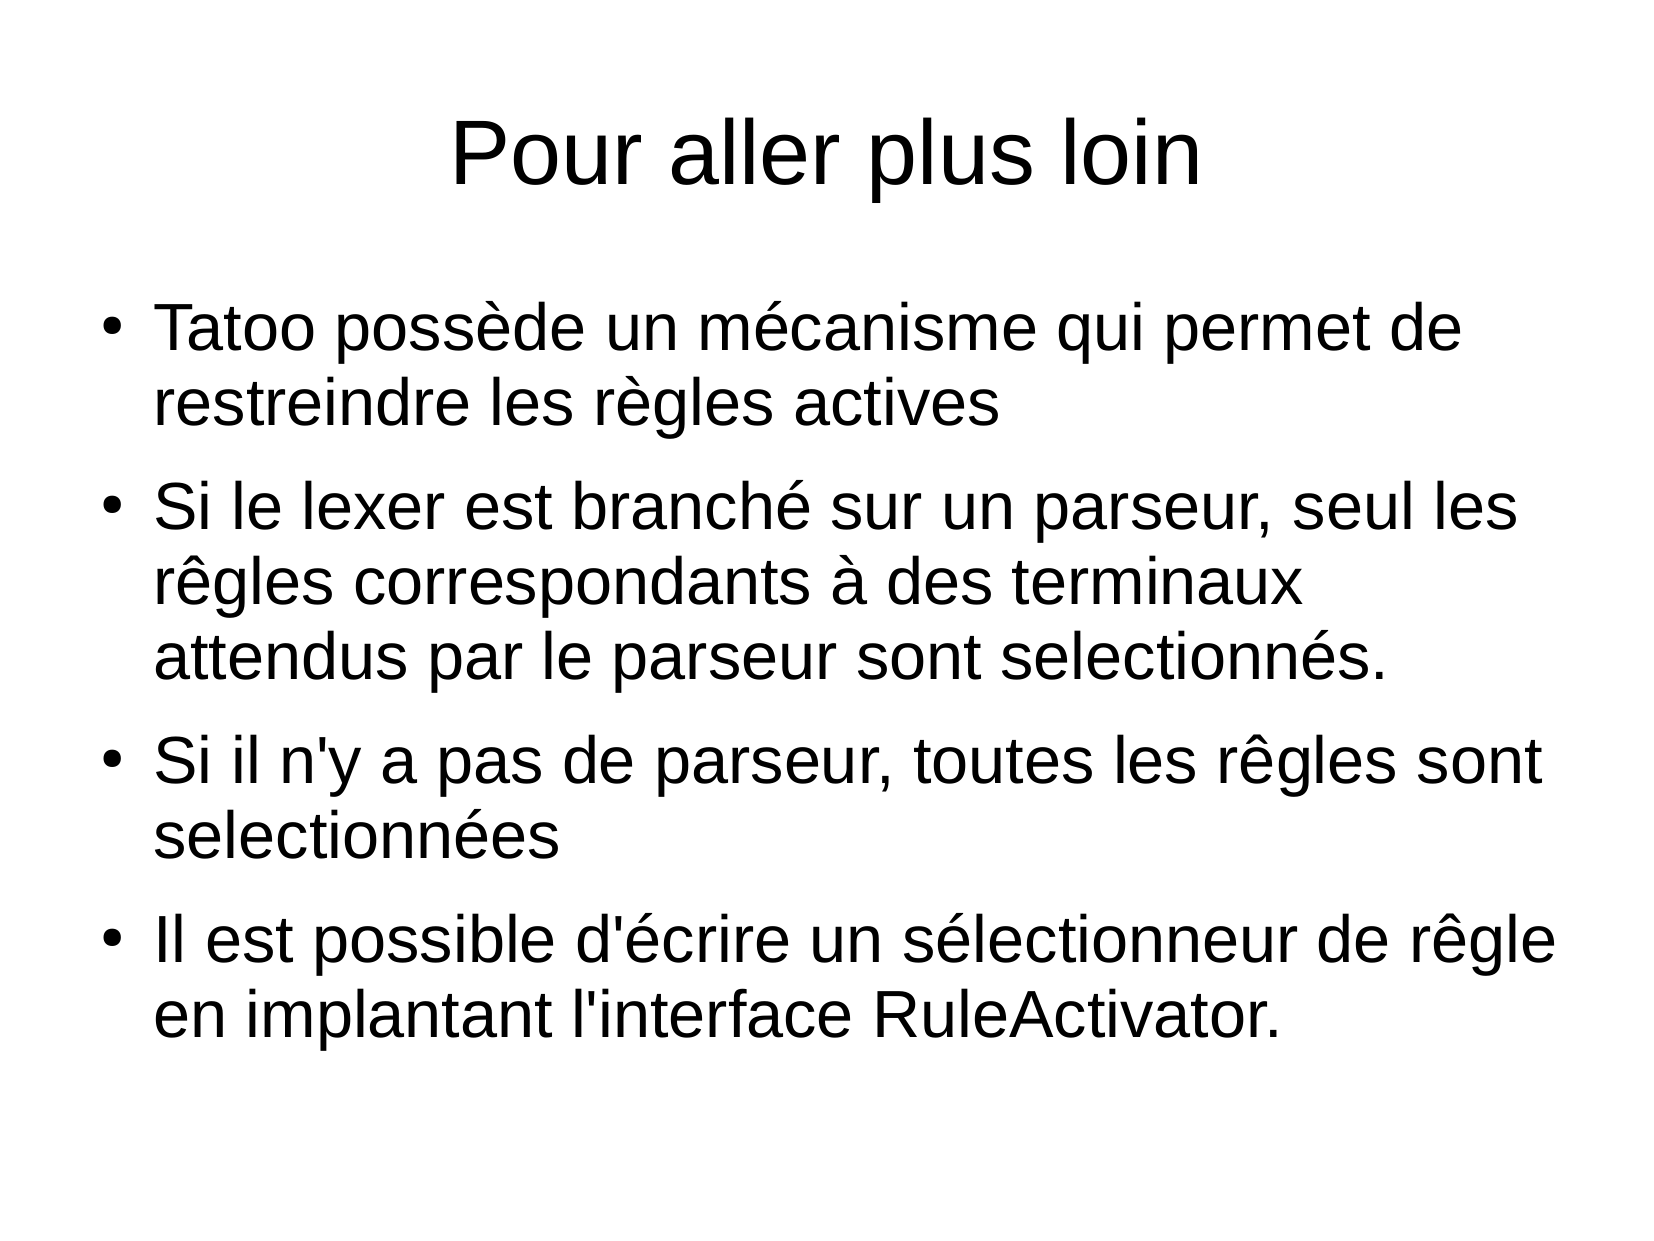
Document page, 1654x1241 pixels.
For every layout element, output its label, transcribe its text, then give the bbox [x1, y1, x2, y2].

list Tatoo possède un mécanisme qui permet de restreindre les règles actives Si le lexer est branché sur un parseur, seul les rêgles correspondants à des terminaux attendus par le parseur sont selectionnés. Si il n'y a pas de parseur, toutes les rêgles sont selectionnées Il est possible d'écrire un sélectionneur de rêgle en implantant l'interface RuleActivator. [82, 290, 1571, 1094]
title Pour aller plus loin [82, 56, 1571, 250]
